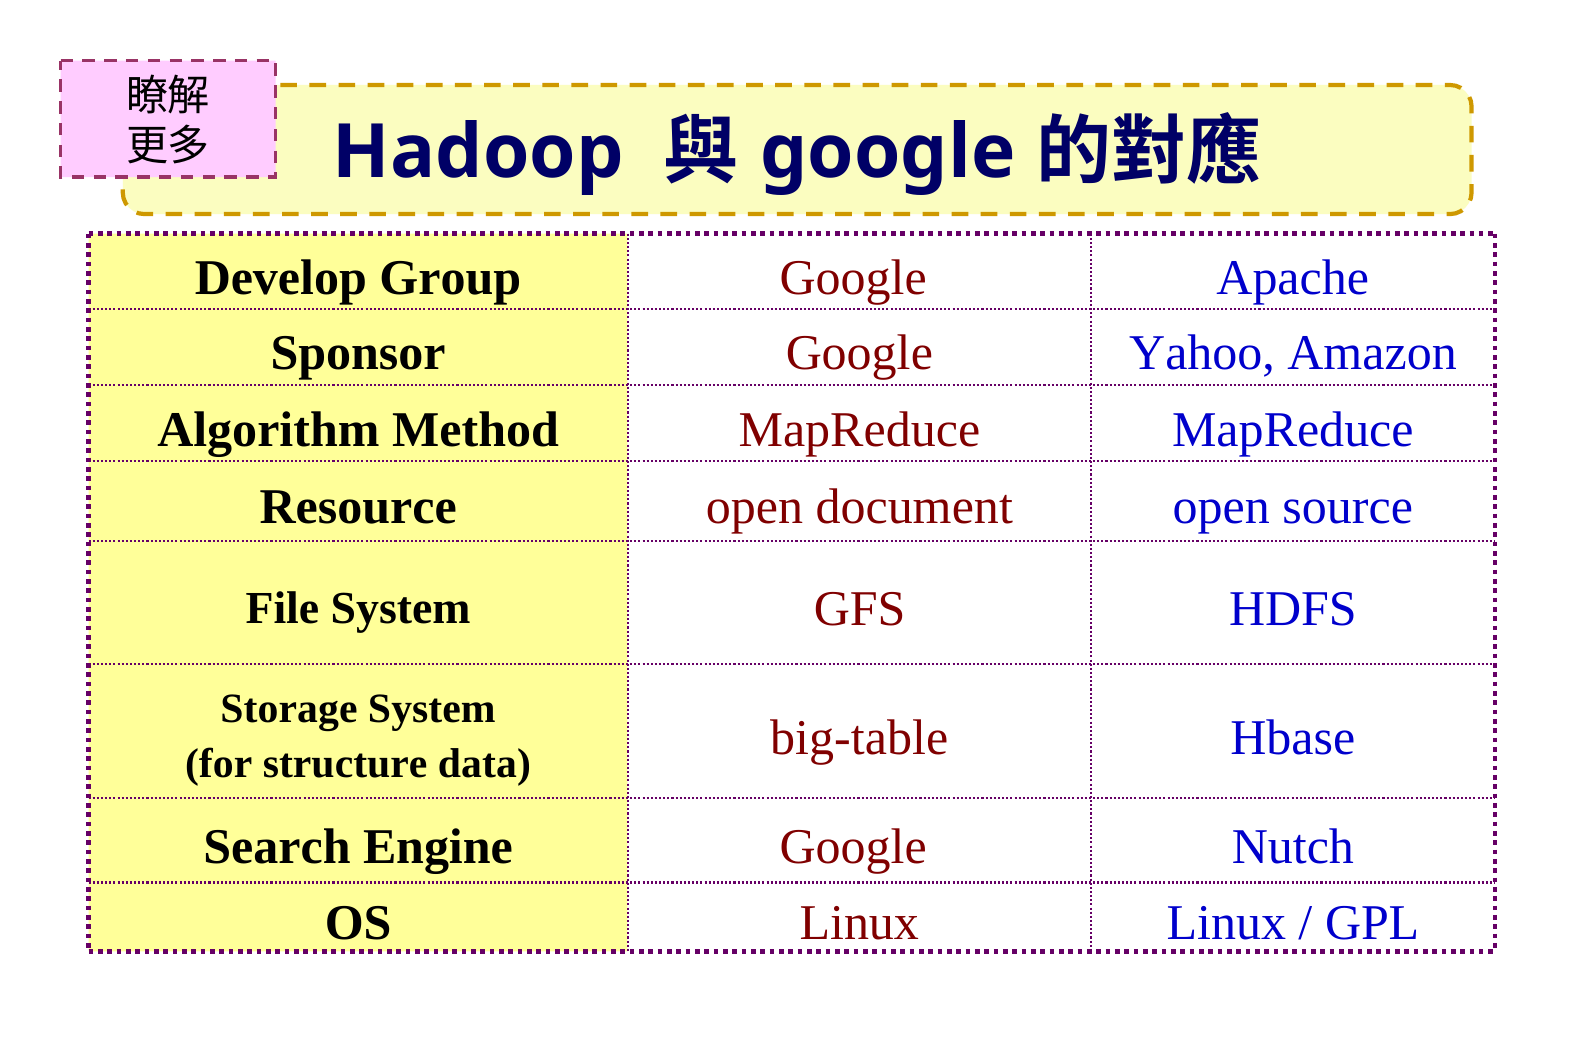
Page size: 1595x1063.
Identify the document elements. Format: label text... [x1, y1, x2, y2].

text_box Hbase [1091, 664, 1495, 798]
text_box OS [88, 882, 627, 952]
text_box Search Engine [88, 798, 627, 882]
title Hadoop 與google的對應 [169, 84, 1425, 205]
text_box Algorithm Method [88, 384, 627, 461]
text_box Storage System (for structure data) [88, 664, 627, 798]
text_box GFS [627, 540, 1091, 664]
text_box Linux [627, 882, 1091, 952]
text_box Yahoo, Amazon [1091, 309, 1495, 384]
text_box Google [627, 309, 1091, 384]
text_box Apache [1091, 233, 1495, 309]
text_box 瞭解 更多 [60, 60, 276, 178]
text_box Develop Group [88, 233, 627, 309]
text_box Sponsor [88, 309, 627, 384]
text_box Nutch [1091, 798, 1495, 882]
text_box MapReduce [1091, 384, 1495, 461]
text_box open source [1091, 461, 1495, 540]
text_box Google [627, 233, 1091, 309]
text_box HDFS [1091, 540, 1495, 664]
text_box Google [627, 798, 1091, 882]
text_box open document [627, 461, 1091, 540]
text_box big-table [627, 664, 1091, 798]
text_box Resource [88, 461, 627, 540]
text_box File System [88, 540, 627, 664]
text_box Linux / GPL [1091, 882, 1495, 952]
text_box MapReduce [627, 384, 1091, 461]
